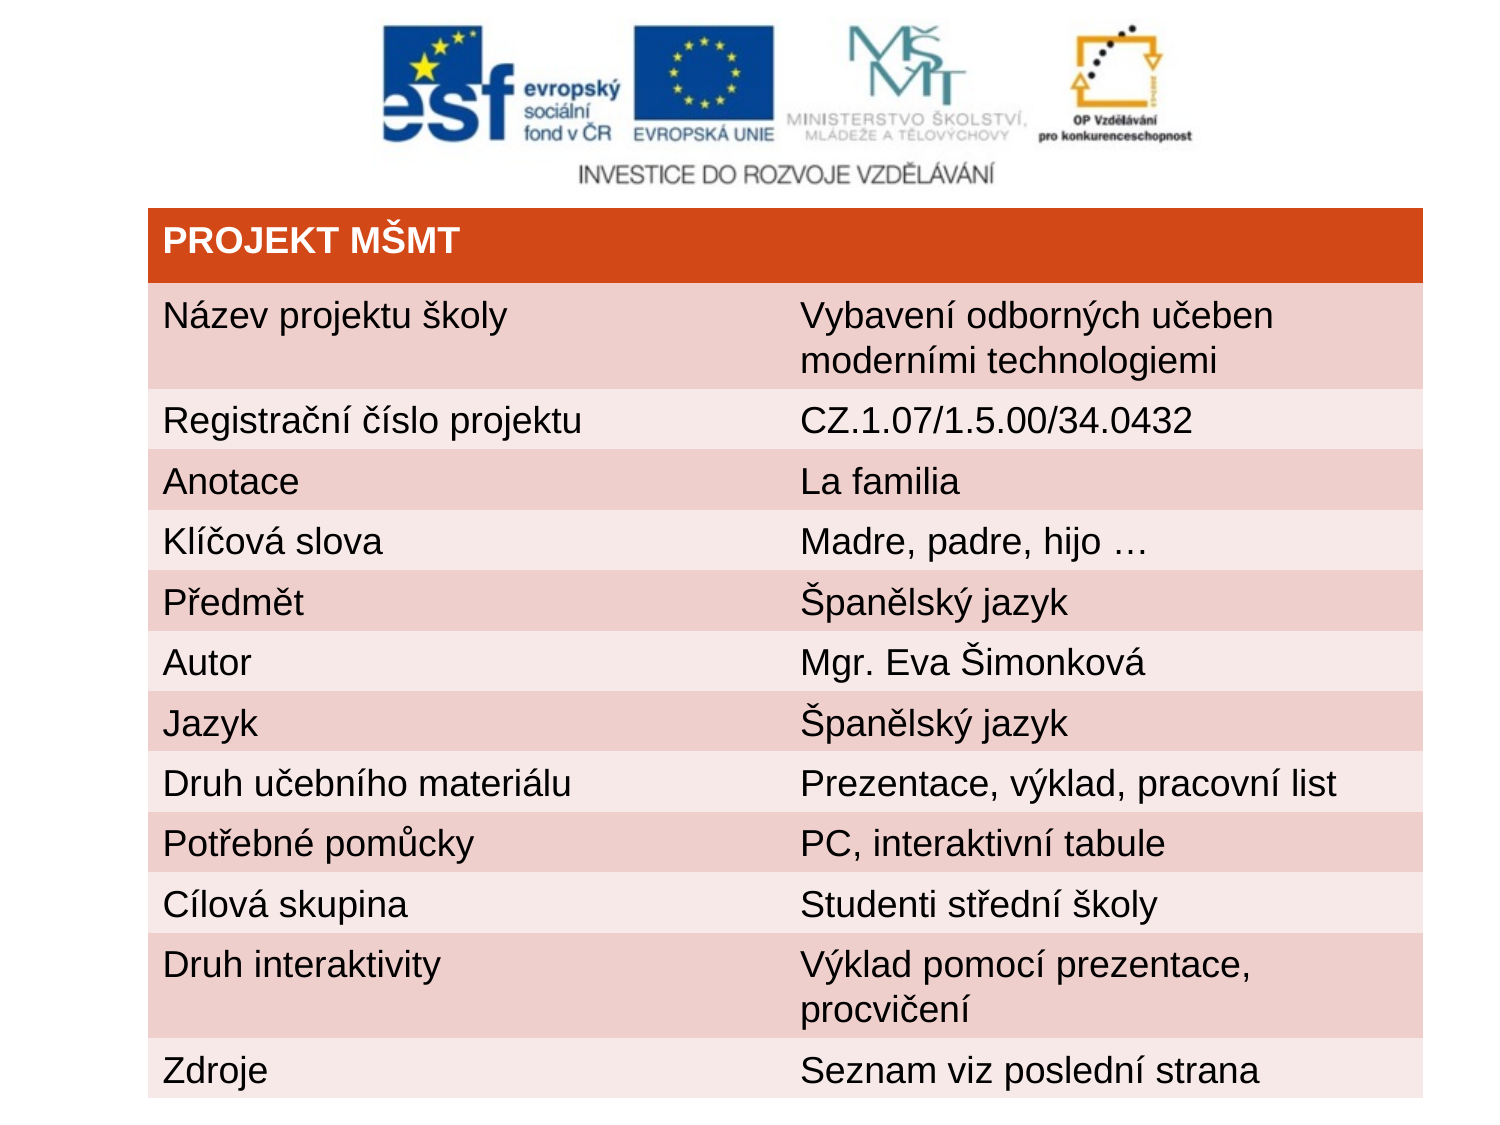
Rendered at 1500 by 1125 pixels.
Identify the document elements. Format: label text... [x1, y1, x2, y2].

table_cell Anotace [148, 449, 785, 510]
picture [372, 18, 1203, 197]
table_cell Druh interaktivity [148, 933, 785, 1038]
table_cell Jazyk [148, 691, 785, 751]
table_cell La familia [785, 449, 1423, 510]
table_cell Studenti střední školy [785, 872, 1423, 933]
table_header PROJEKT MŠMT [148, 208, 785, 283]
table_cell Prezentace, výklad, pracovní list [785, 751, 1423, 812]
table_cell CZ.1.07/1.5.00/34.0432 [785, 389, 1423, 449]
table_cell Registrační číslo projektu [148, 389, 785, 449]
table_cell Madre, padre, hijo … [785, 510, 1423, 570]
table_header [785, 208, 1423, 283]
table_cell Španělský jazyk [785, 691, 1423, 751]
table_cell PC, interaktivní tabule [785, 812, 1423, 872]
table_cell Vybavení odborných učeben moderními technologiemi [785, 283, 1423, 389]
table_cell Mgr. Eva Šimonková [785, 631, 1423, 691]
table_cell Seznam viz poslední strana [785, 1038, 1423, 1098]
table_cell Název projektu školy [148, 283, 785, 389]
table_cell Předmět [148, 570, 785, 631]
table_cell Zdroje [148, 1038, 785, 1098]
table_cell Výklad pomocí prezentace, procvičení [785, 933, 1423, 1038]
table_cell Potřebné pomůcky [148, 812, 785, 872]
table_cell Španělský jazyk [785, 570, 1423, 631]
table_cell Cílová skupina [148, 872, 785, 933]
table_cell Druh učebního materiálu [148, 751, 785, 812]
table_cell Klíčová slova [148, 510, 785, 570]
table_cell Autor [148, 631, 785, 691]
